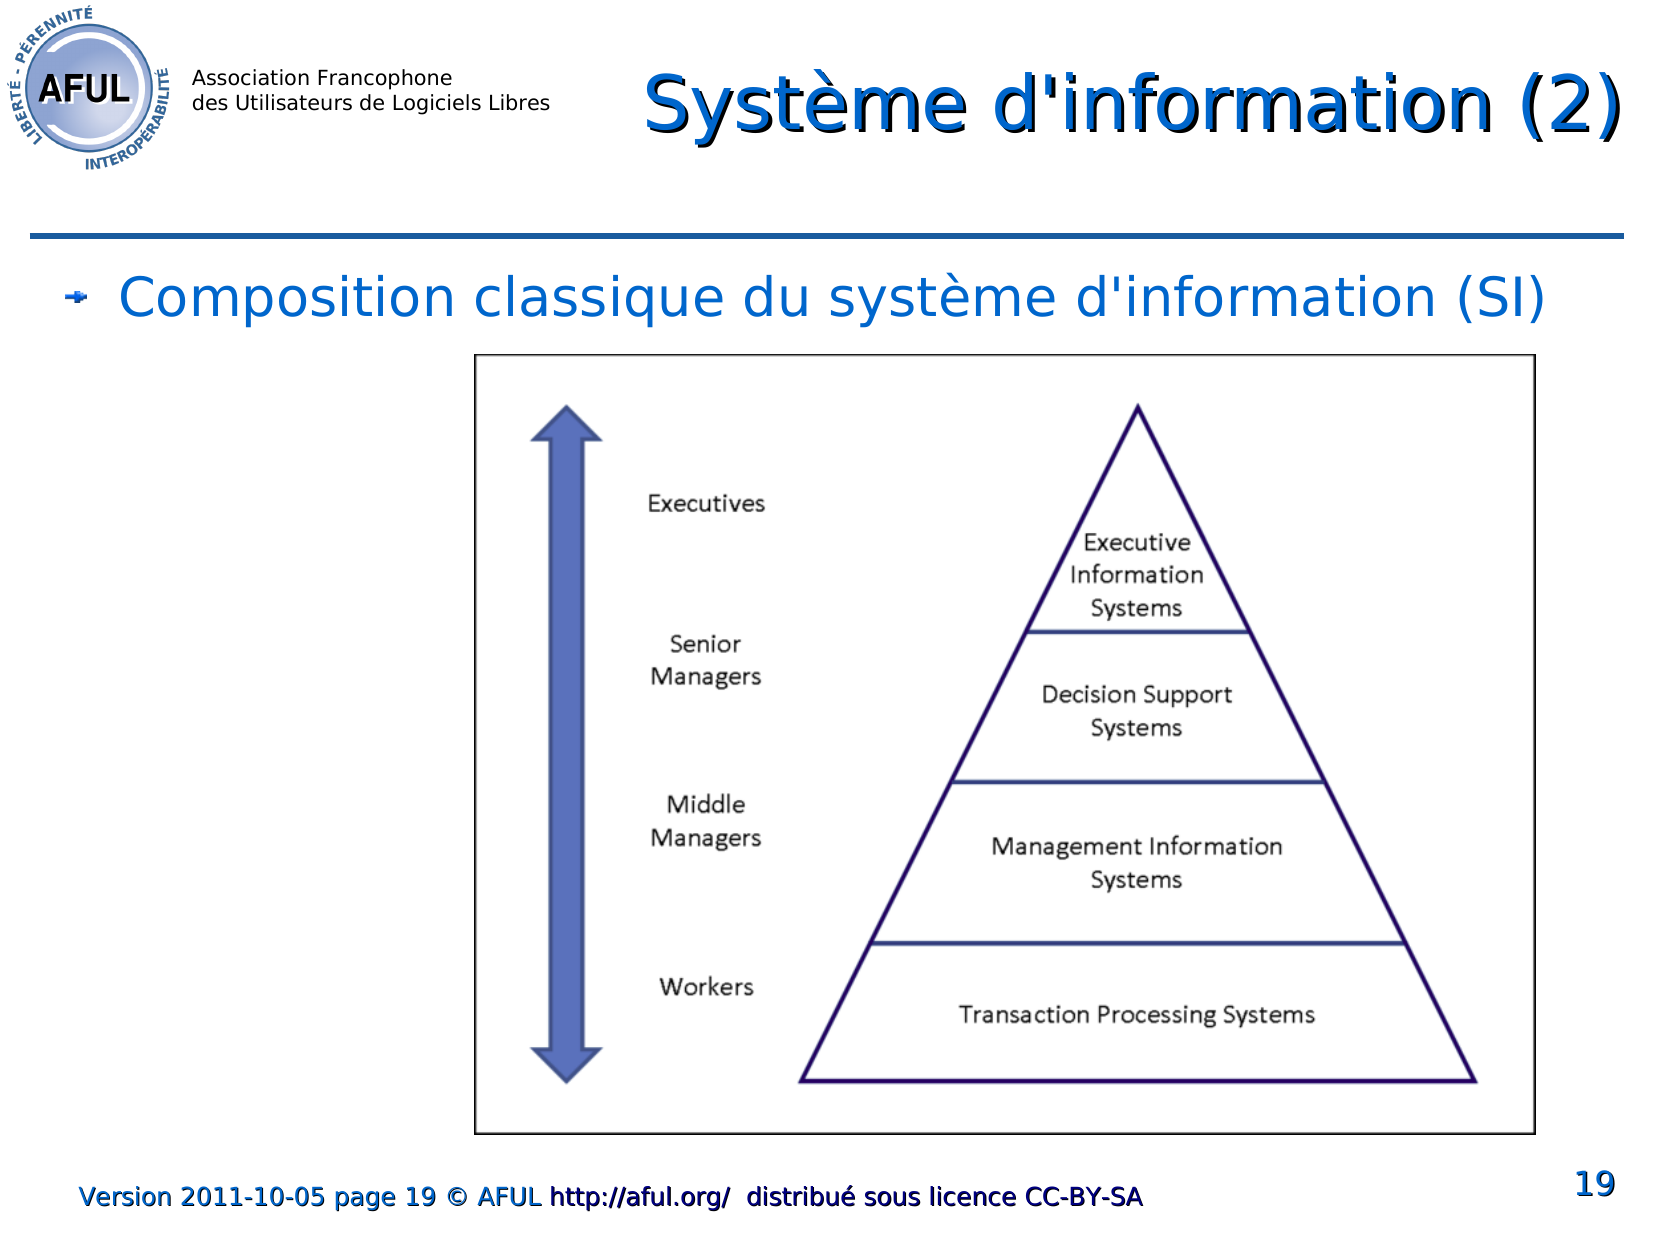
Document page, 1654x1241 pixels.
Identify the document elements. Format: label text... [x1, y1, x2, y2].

picture [0, 0, 178, 178]
list Composition classique du système d'information (SI) [47, 265, 1595, 1196]
title Système d'information (2) [501, 7, 1625, 200]
picture [474, 354, 1536, 1135]
